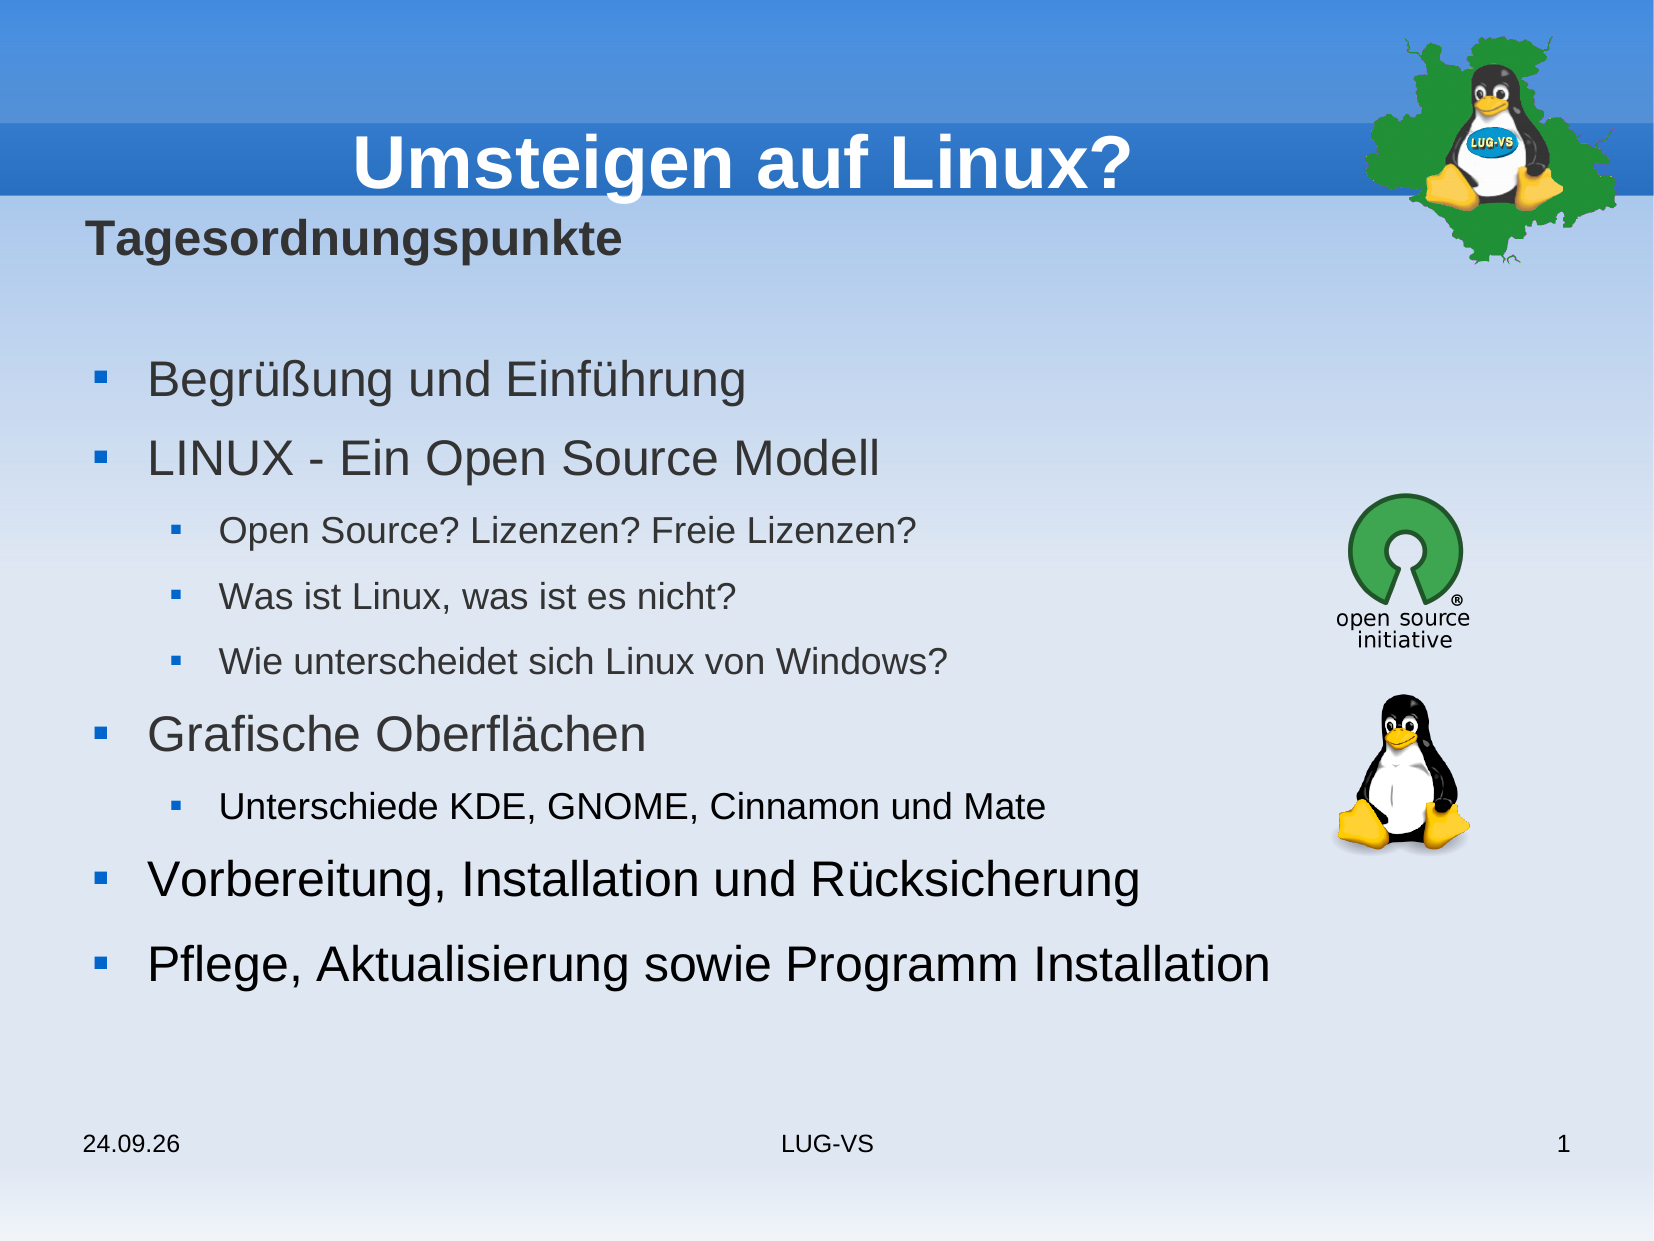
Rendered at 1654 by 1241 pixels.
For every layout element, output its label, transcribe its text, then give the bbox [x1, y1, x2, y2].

picture [0, 0, 1654, 1241]
list Begrüßung und Einführung LINUX - Ein Open Source Modell Open Source? Lizenzen? Freie Lizenzen? Was ist Linux, was ist es nicht? Wie unterscheidet sich Linux von Windows? Grafische Oberflächen Unterschiede KDE, GNOME, Cinnamon und Mate Vorbereitung, Installation und Rücksicherung Pflege, Aktualisierung sowie Programm Installation [76, 350, 1565, 1123]
title Umsteigen auf Linux? [0, 59, 1489, 267]
text_box Tagesordnungspunkte [14, 209, 981, 266]
